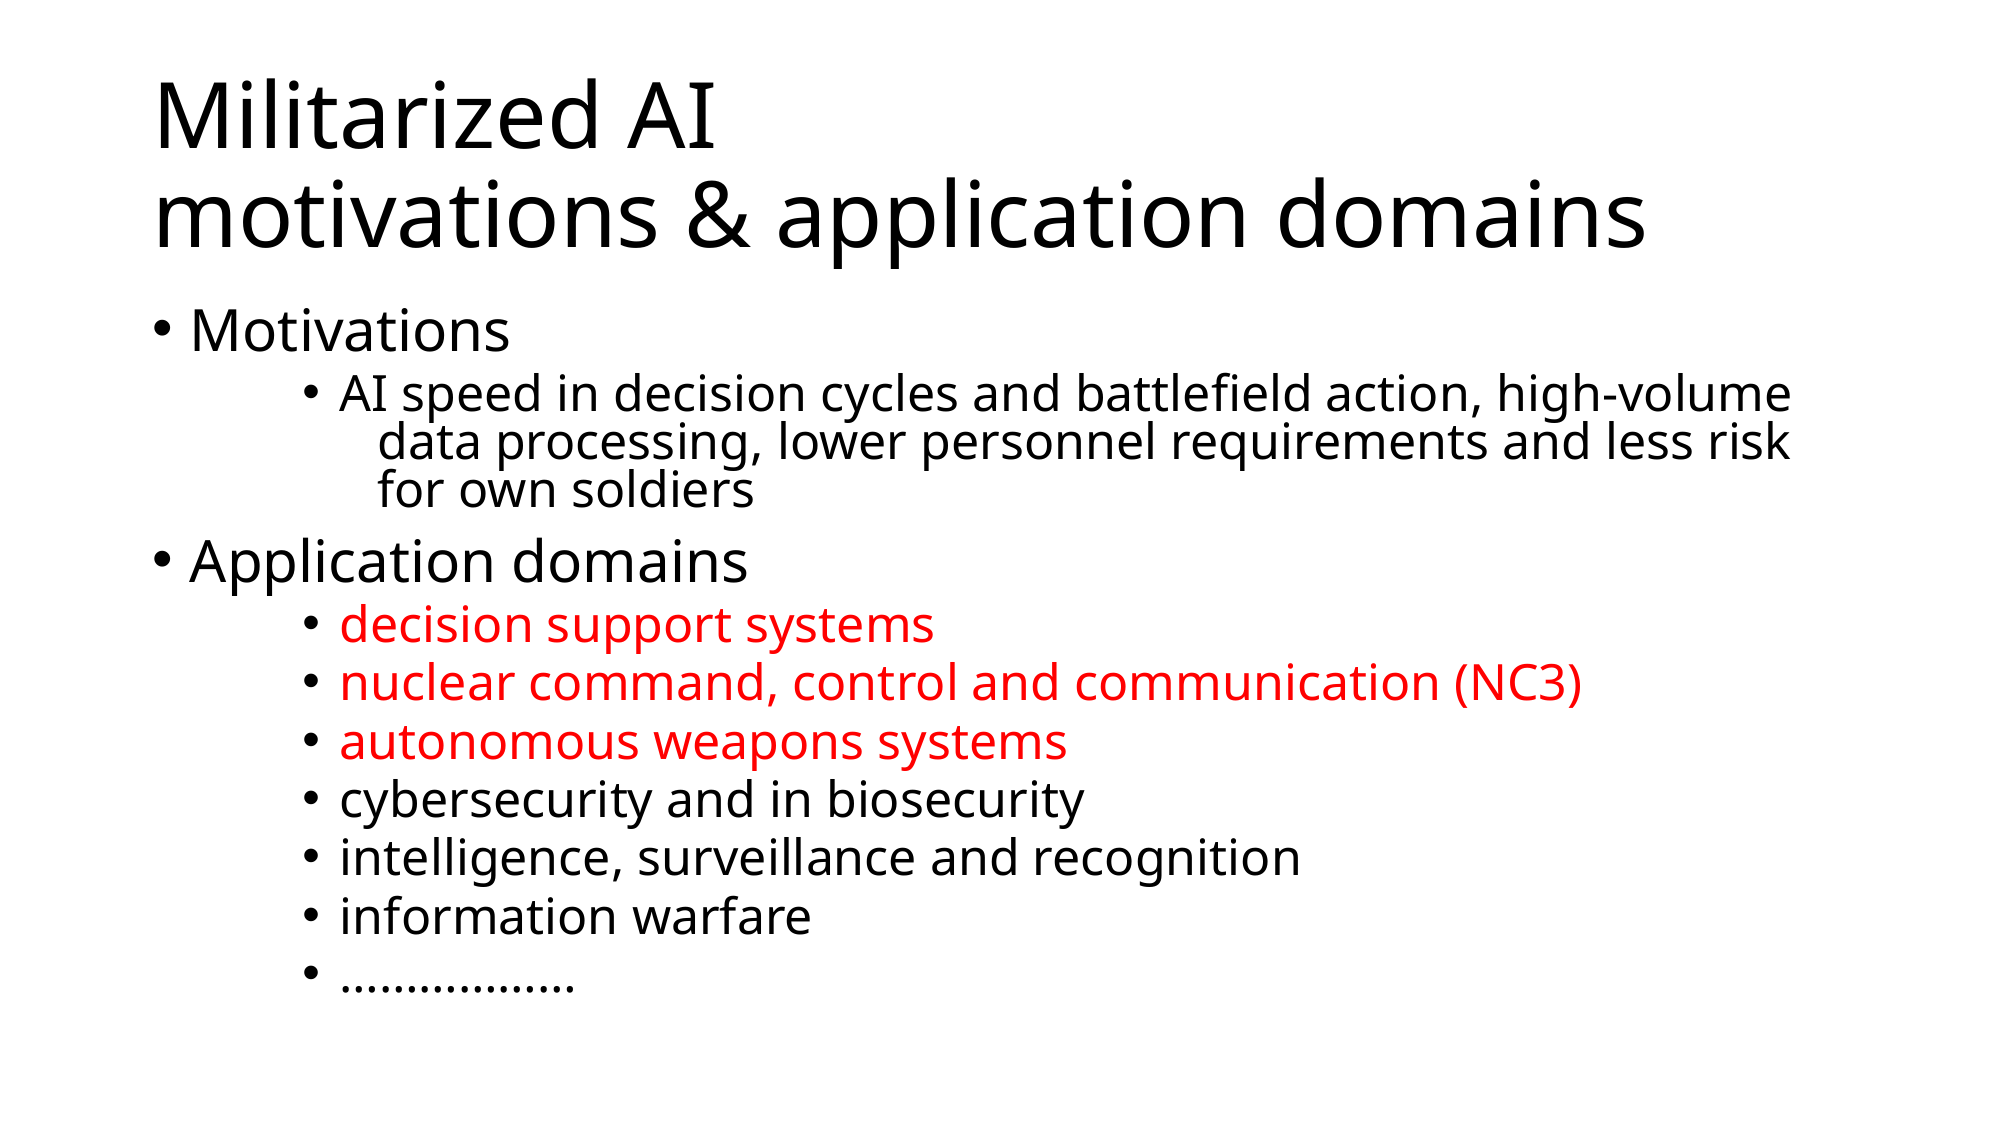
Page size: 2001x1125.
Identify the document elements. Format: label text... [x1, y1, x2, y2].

title Militarized AI motivations & application domains [137, 59, 1863, 278]
list Motivations AI speed in decision cycles and battlefield action, high-volume data processing, lower personnel requirements and less risk for own soldiers Application domains decision support systems nuclear command, control and communication (NC3) autonomous weapons systems cybersecurity and in biosecurity intelligence, surveillance and recognition information warfare ……………… [137, 299, 1863, 1014]
